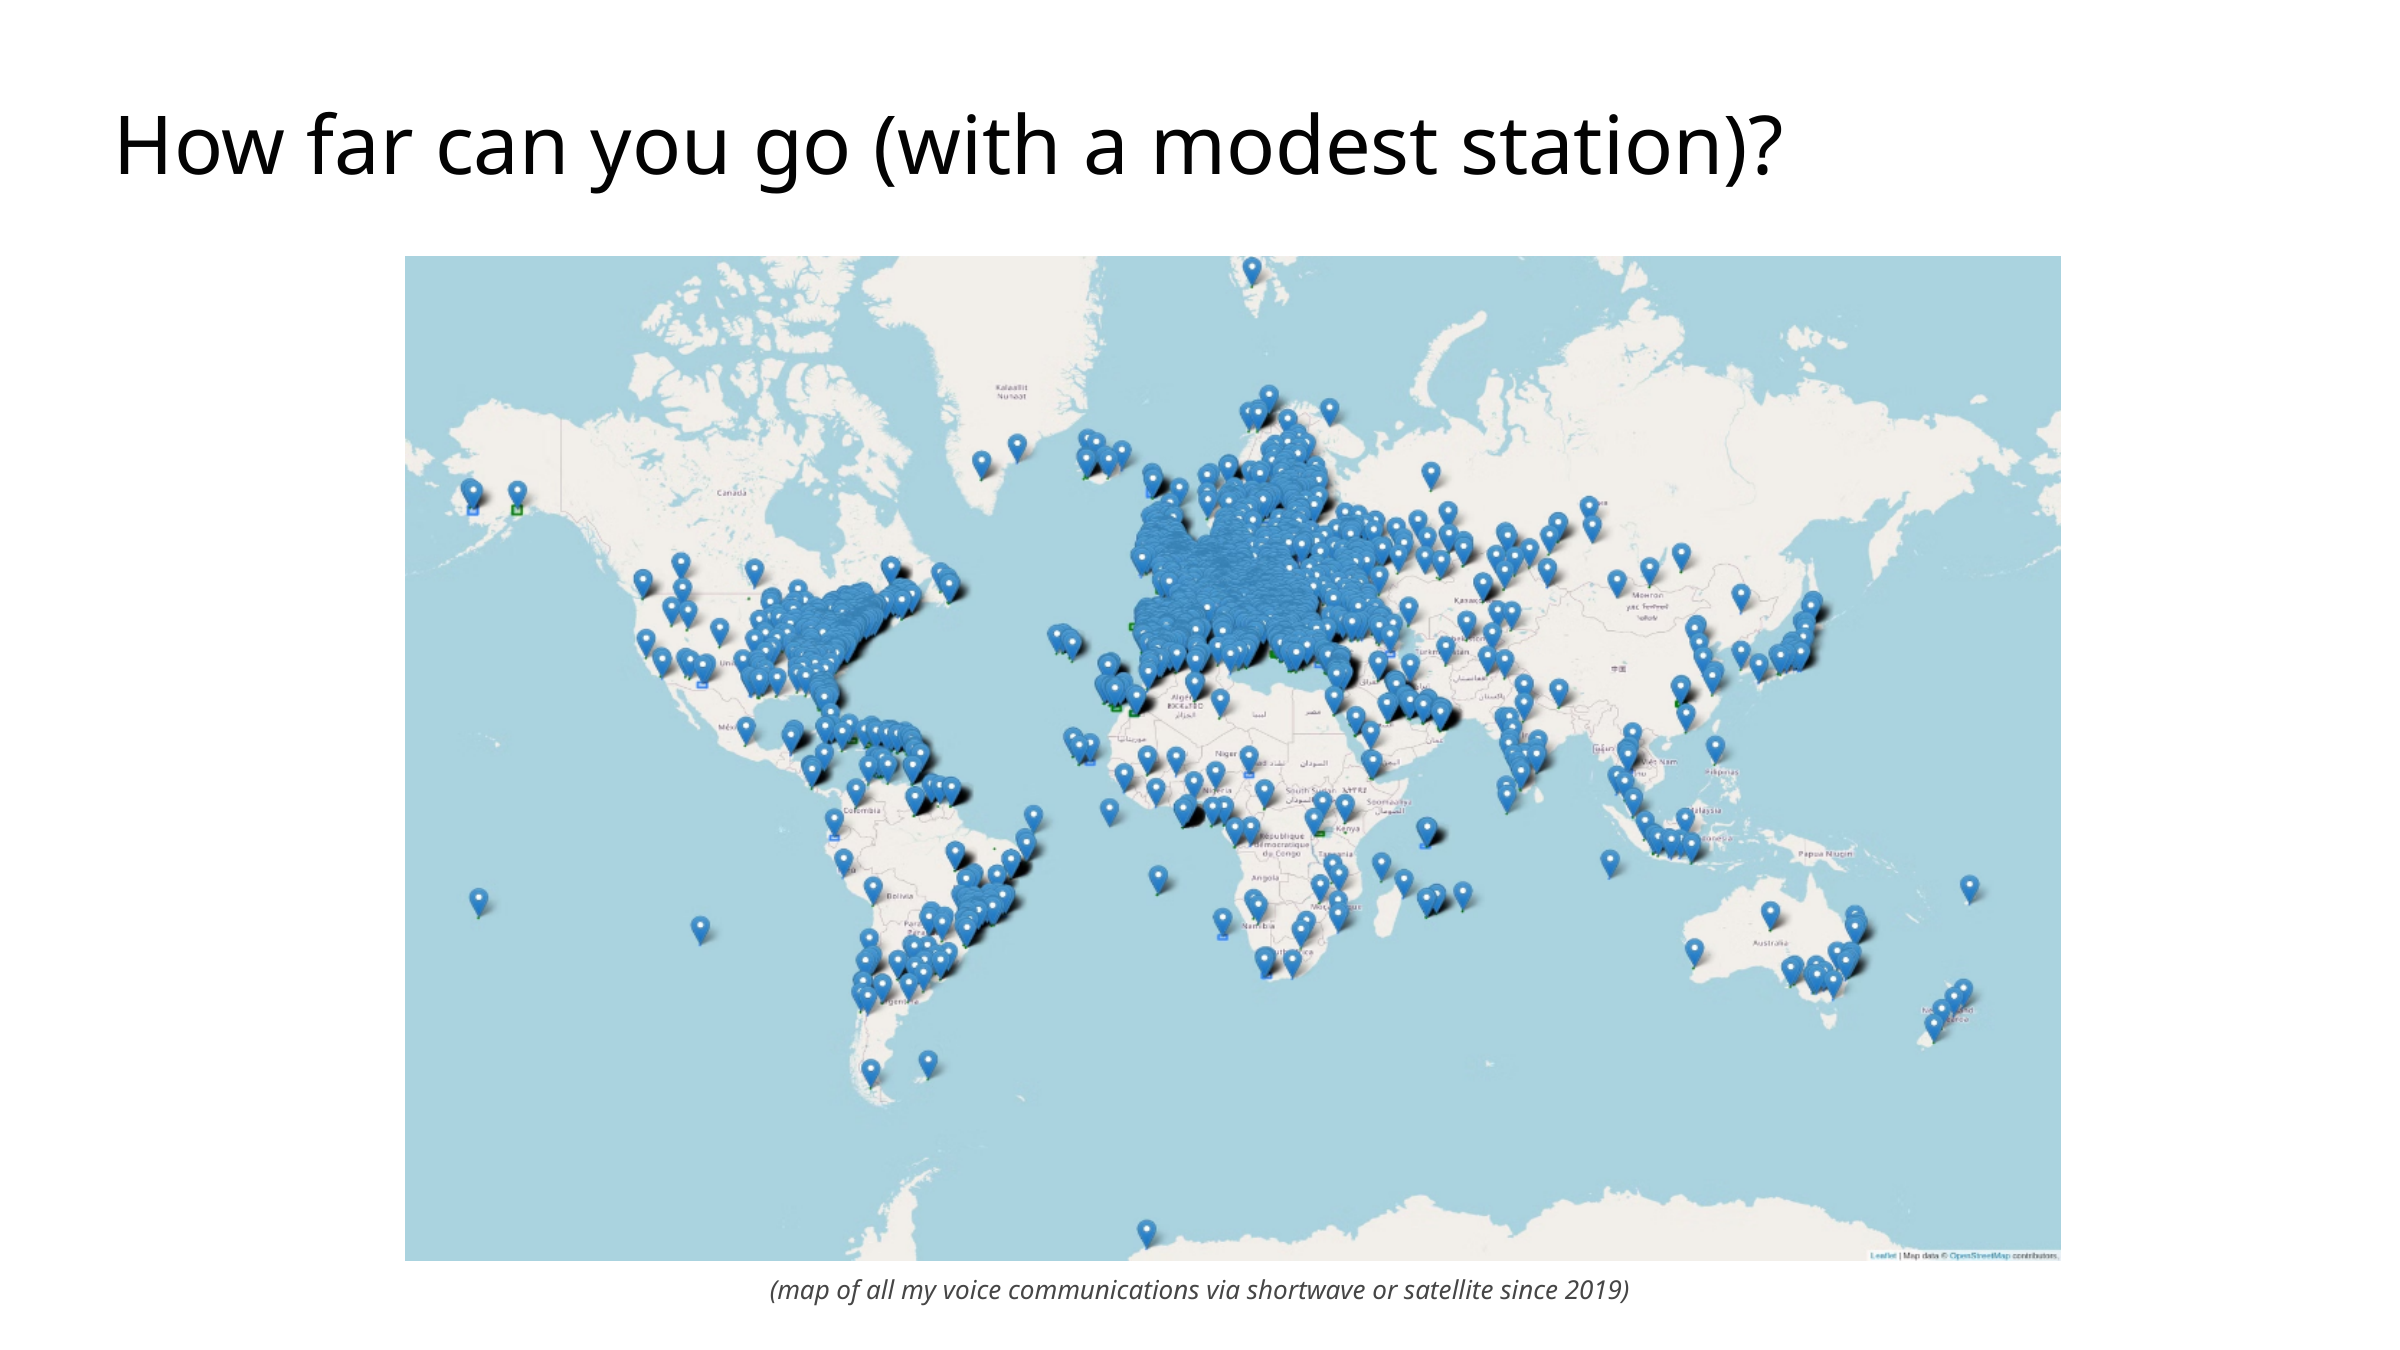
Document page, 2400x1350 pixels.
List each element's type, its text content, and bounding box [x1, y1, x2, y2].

picture [405, 256, 2061, 1261]
text_box (map of all my voice communications via shortwave or satellite since 2019) [114, 1263, 2286, 1305]
text_box How far can you go (with a modest station)? [114, 90, 1834, 191]
